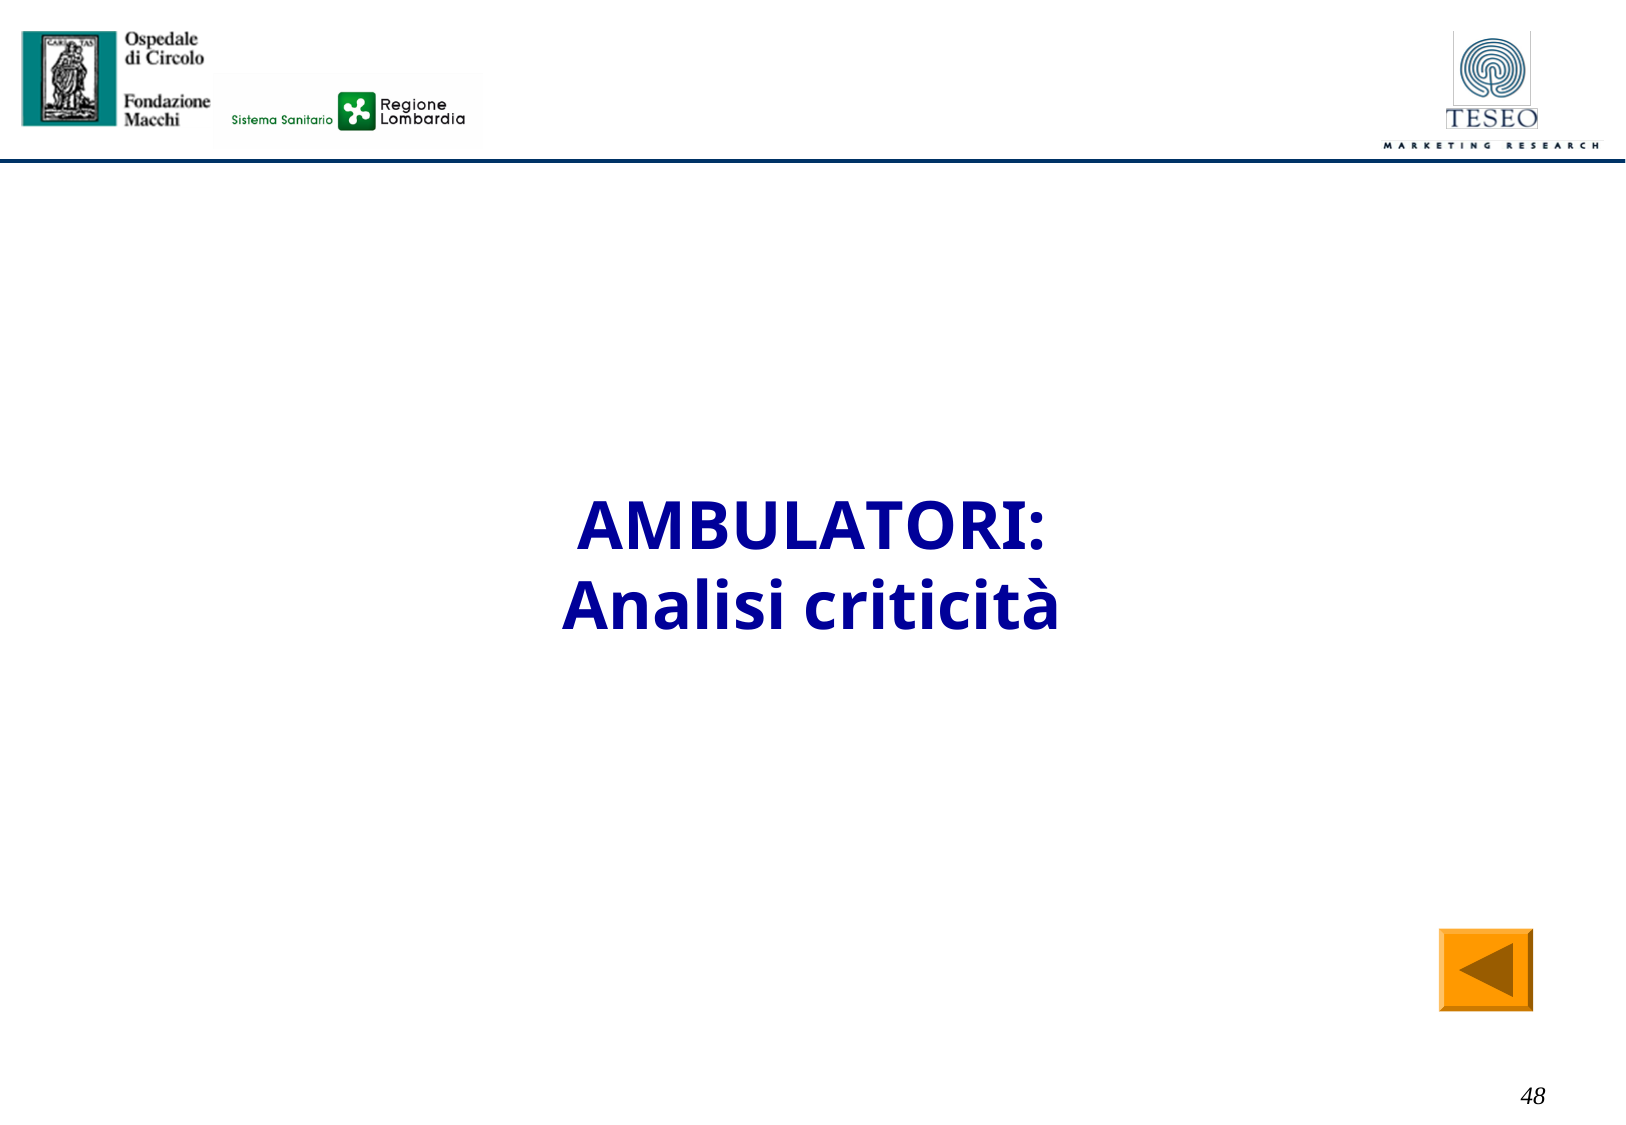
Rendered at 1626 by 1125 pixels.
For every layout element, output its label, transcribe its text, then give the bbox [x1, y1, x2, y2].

text_box [1440, 928, 1534, 1012]
picture [1381, 31, 1604, 149]
text_box AMBULATORI: Analisi criticità [121, 469, 1504, 657]
text_box (valori medi, scala 1-7) [1438, 928, 1445, 1012]
picture [21, 31, 483, 149]
